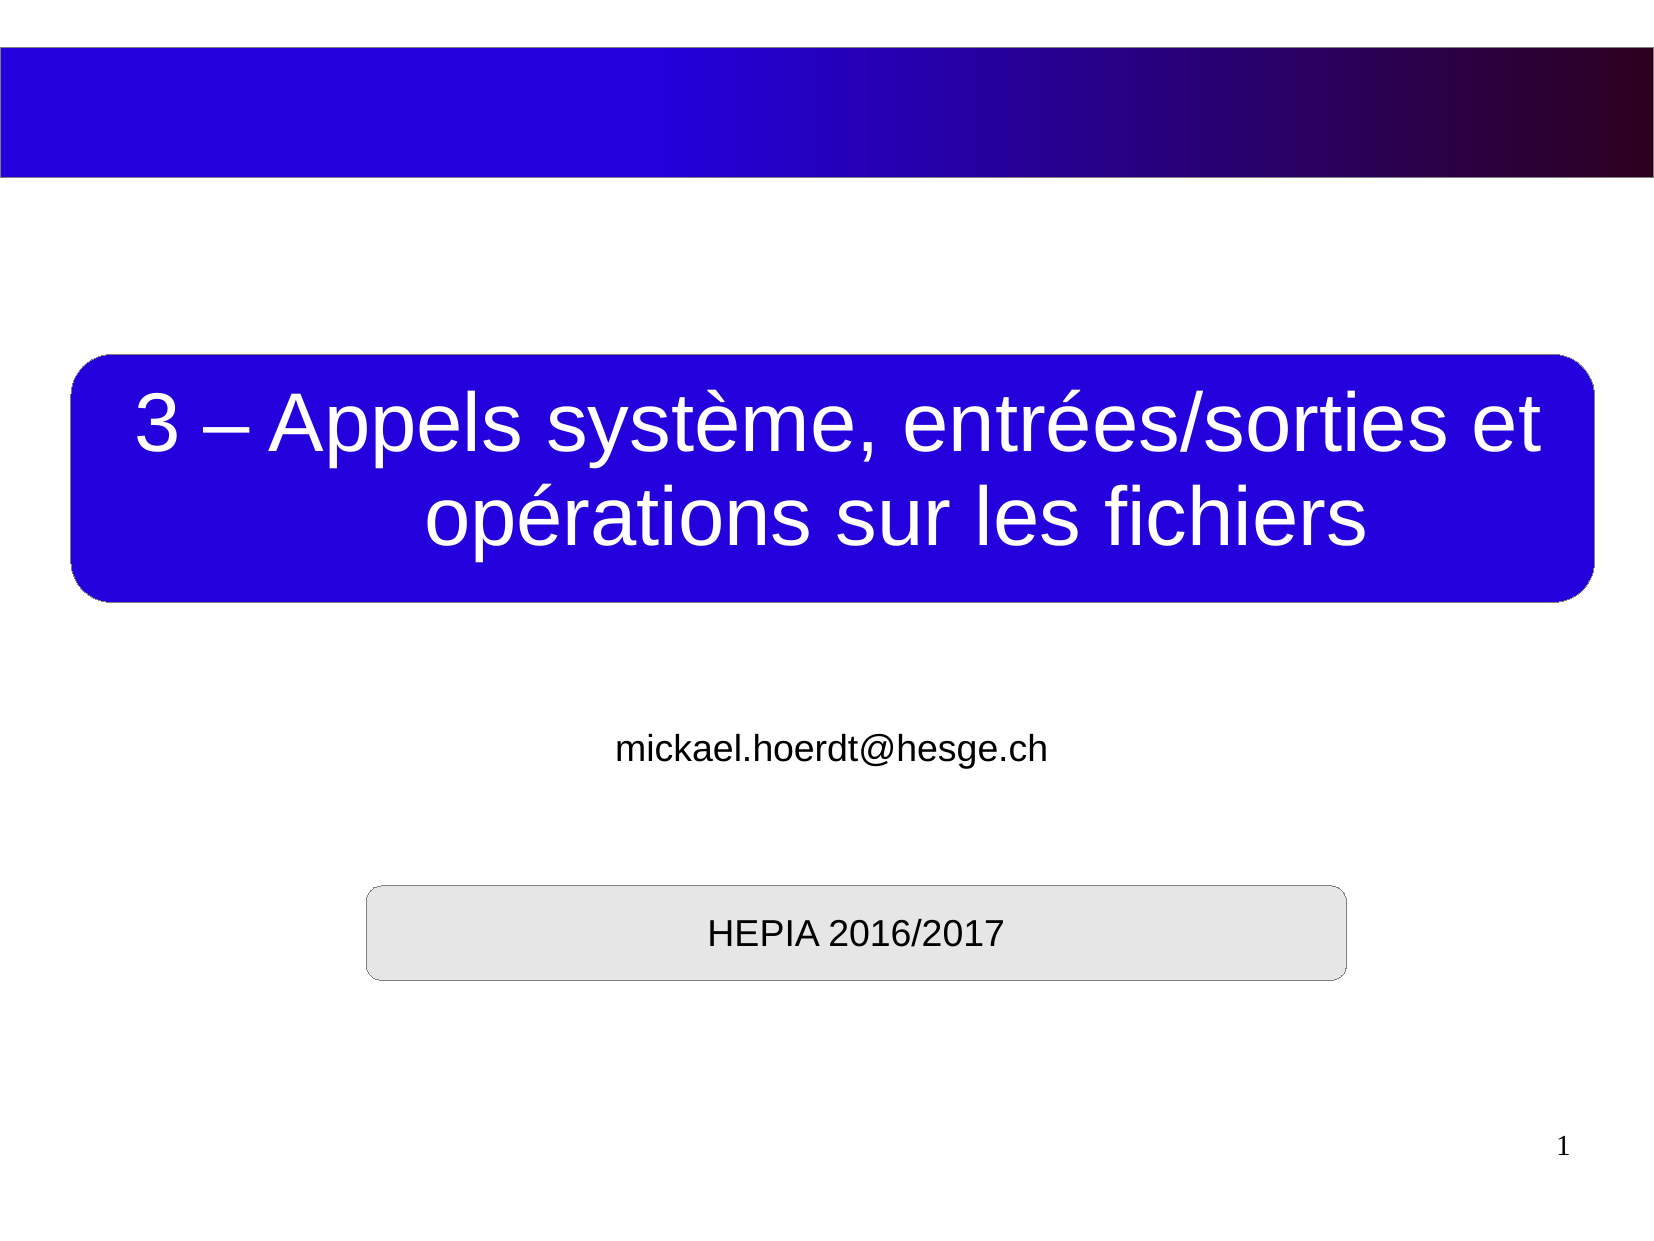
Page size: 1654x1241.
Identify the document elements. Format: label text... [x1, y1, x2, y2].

text_box HEPIA 2016/2017 [366, 885, 1347, 981]
text_box mickael.hoerdt@hesge.ch [600, 720, 1064, 778]
text_box [73, 574, 1593, 603]
title 3 – Appels système, entrées/sorties et opérations sur les fichiers [23, 366, 1654, 574]
text_box [83, 354, 1582, 366]
